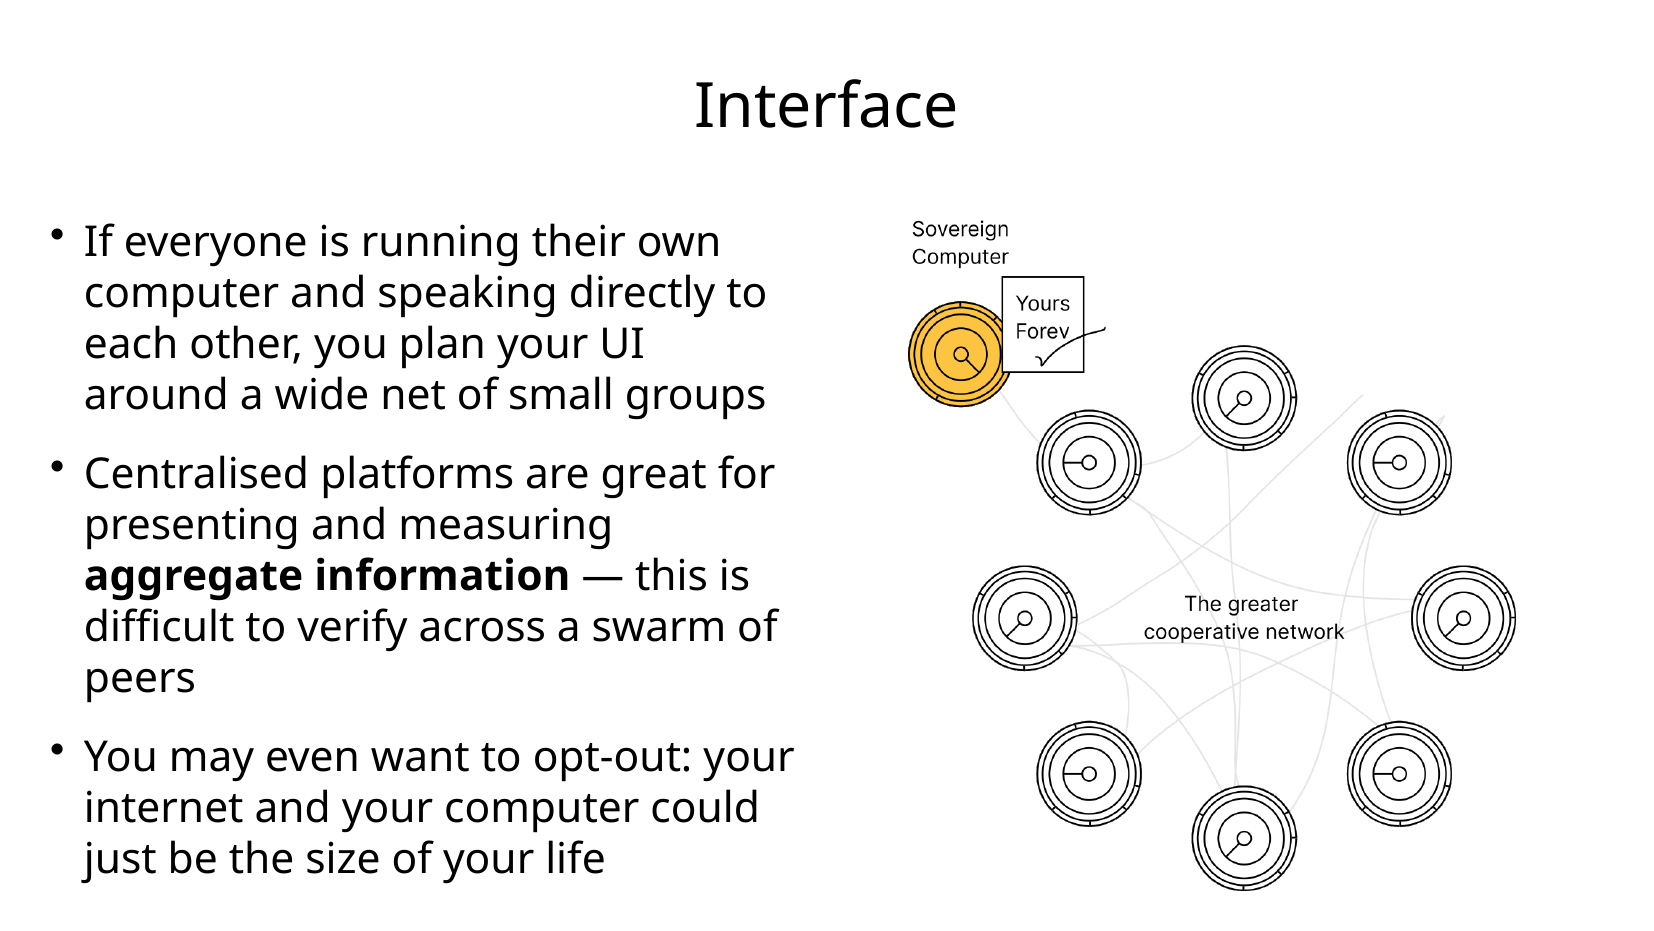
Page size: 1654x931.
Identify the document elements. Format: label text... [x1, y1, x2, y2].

picture [908, 215, 1516, 891]
text_box If everyone is running their own computer and speaking directly to each other, you plan your UI around a wide net of small groups Centralised platforms are great for presenting and measuring aggregate information — this is difficult to verify across a swarm of peers You may even want to opt-out: your internet and your computer could just be the size of your life [41, 205, 806, 896]
title Interface [0, 0, 1654, 206]
